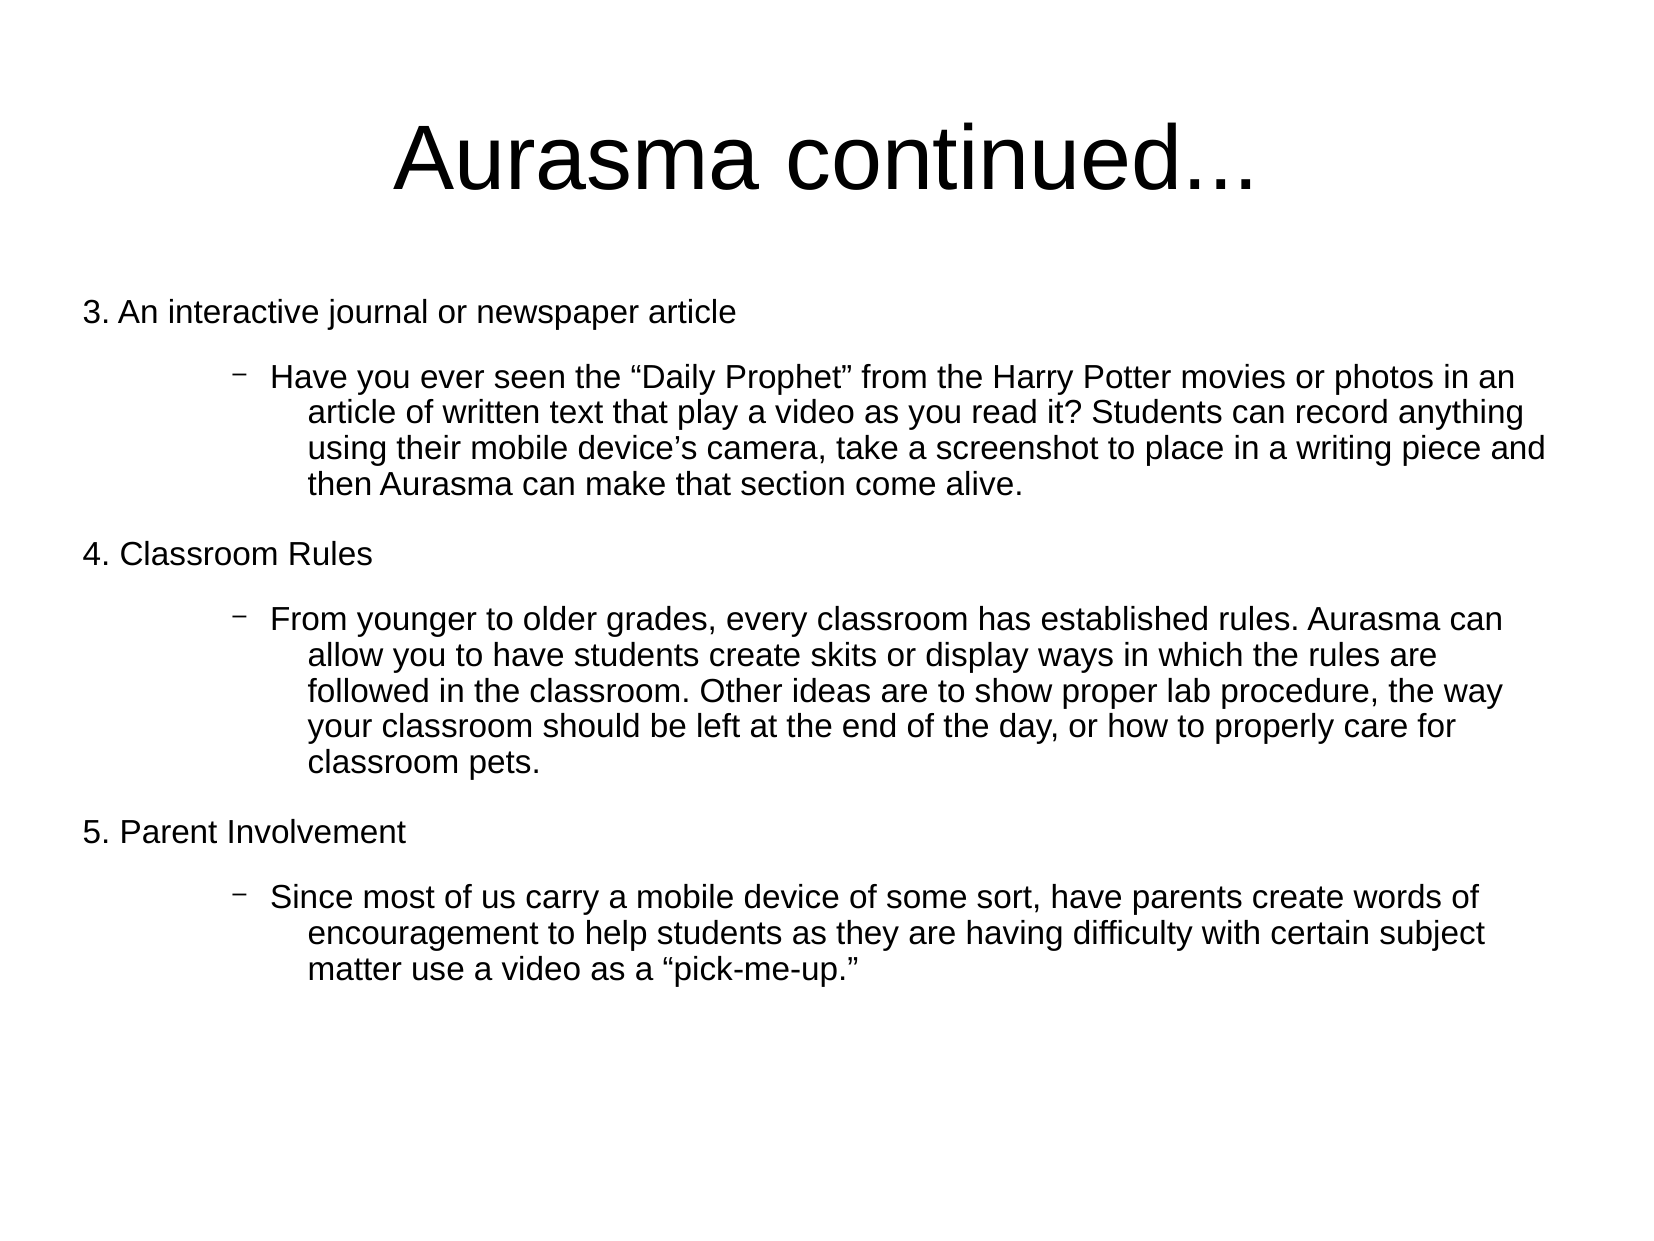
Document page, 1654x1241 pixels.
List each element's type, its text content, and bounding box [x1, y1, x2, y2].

list 3. An interactive journal or newspaper article Have you ever seen the “Daily Prophet” from the Harry Potter movies or photos in an article of written text that play a video as you read it? Students can record anything using their mobile device’s camera, take a screenshot to place in a writing piece and then Aurasma can make that section come alive. 4. Classroom Rules From younger to older grades, every classroom has established rules. Aurasma can allow you to have students create skits or display ways in which the rules are followed in the classroom. Other ideas are to show proper lab procedure, the way your classroom should be left at the end of the day, or how to properly care for classroom pets. 5. Parent Involvement Since most of us carry a mobile device of some sort, have parents create words of encouragement to help students as they are having difficulty with certain subject matter use a video as a “pick-me-up.” [82, 290, 1571, 1010]
title Aurasma continued... [82, 49, 1571, 257]
